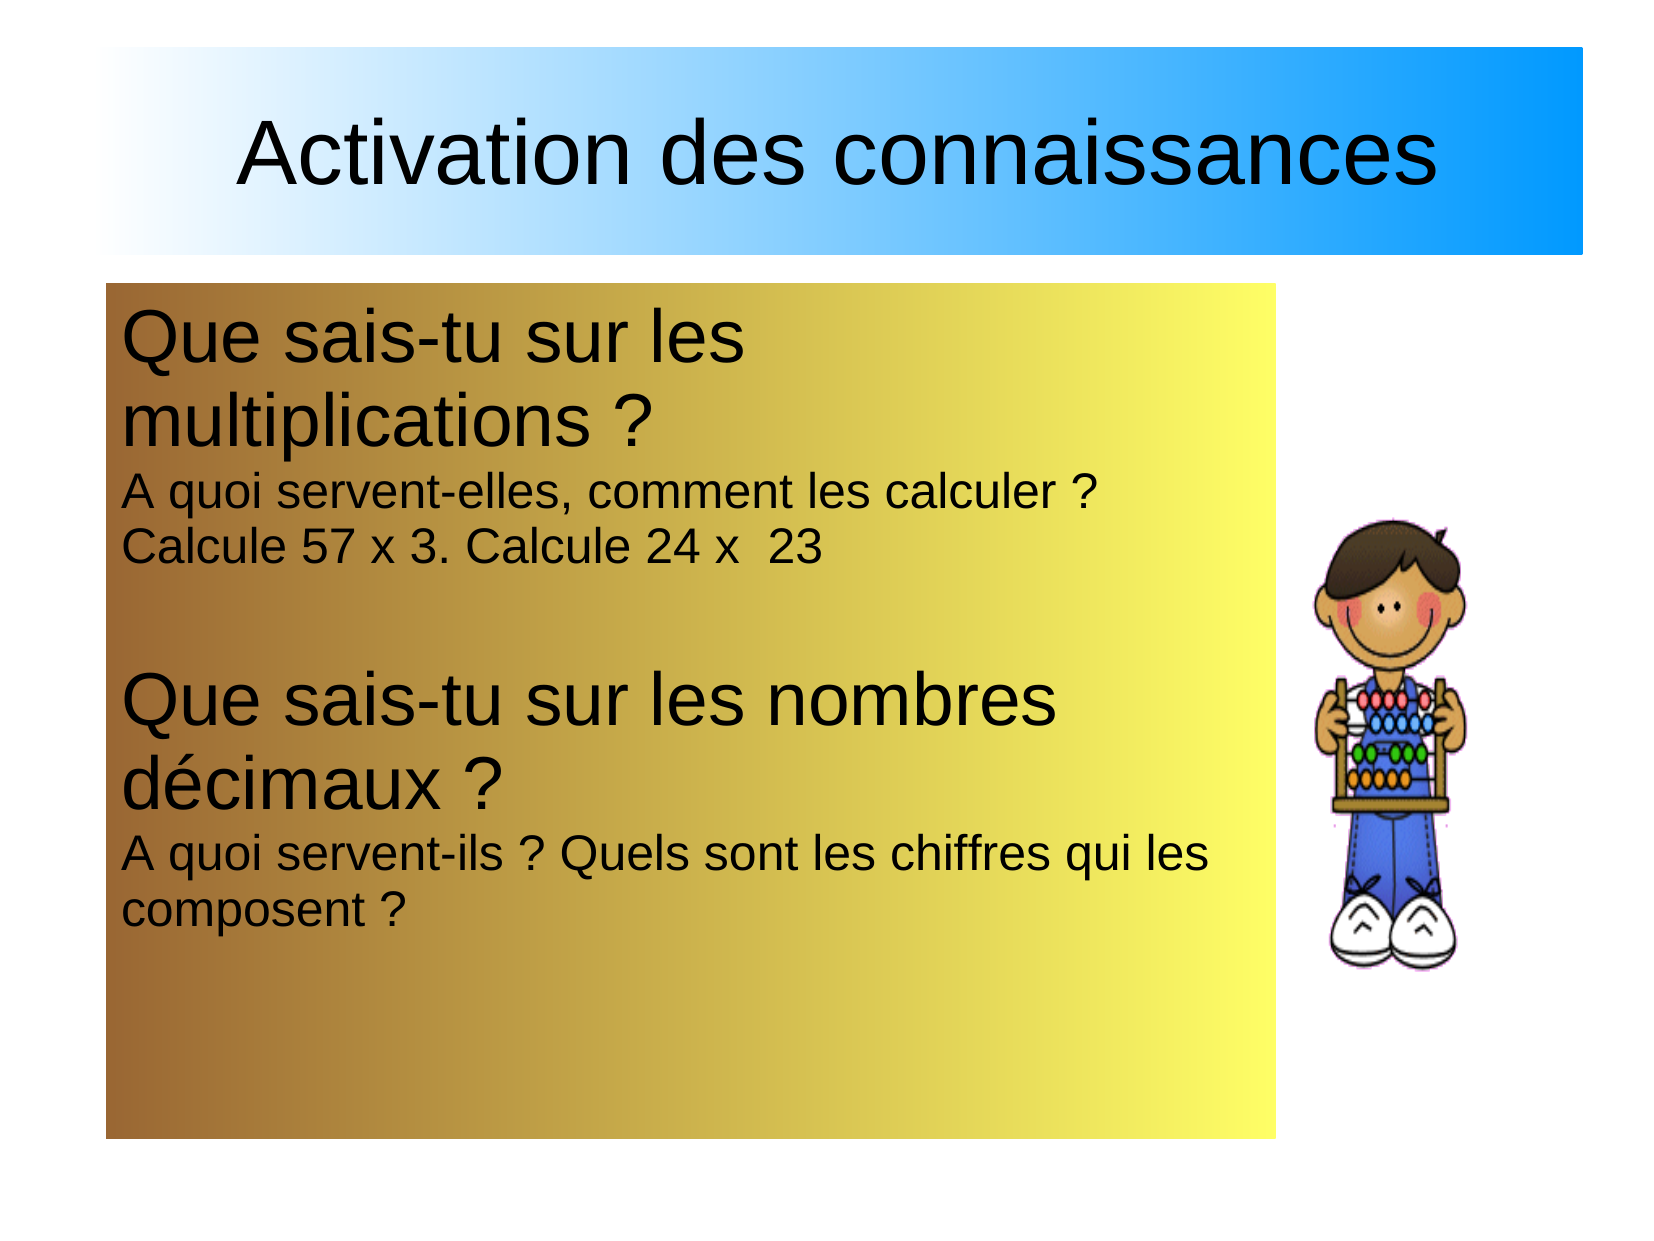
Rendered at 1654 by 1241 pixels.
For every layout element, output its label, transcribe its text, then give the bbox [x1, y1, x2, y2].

text_box Que sais-tu sur les multiplications ? A quoi servent-elles, comment les calculer ? Calcule 57 x 3. Calcule 24 x 23 Que sais-tu sur les nombres décimaux ? A quoi servent-ils ? Quels sont les chiffres qui les composent ? [106, 283, 1276, 1139]
title Activation des connaissances [94, 47, 1583, 255]
picture [1310, 507, 1477, 981]
